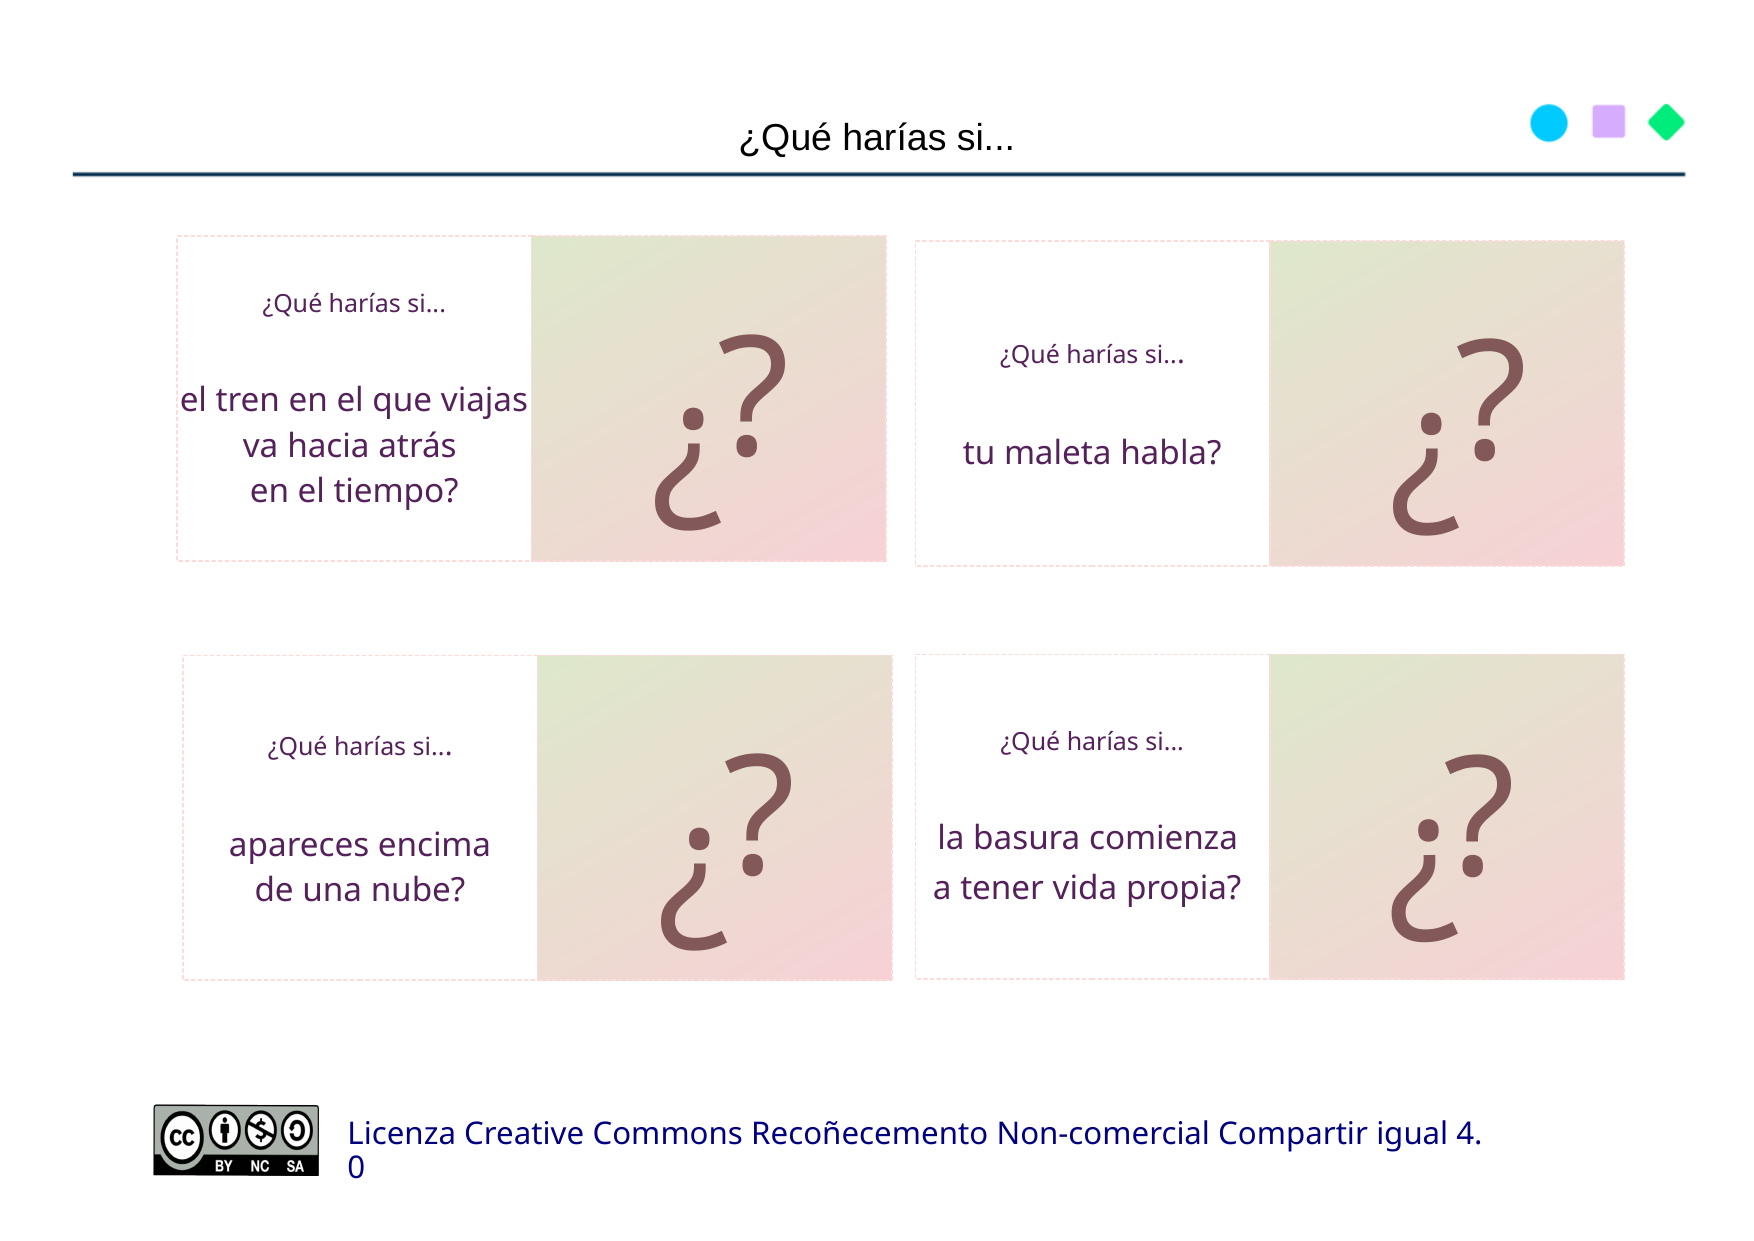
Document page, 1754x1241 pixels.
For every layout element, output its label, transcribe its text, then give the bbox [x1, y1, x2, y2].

text_box ? [1333, 641, 1471, 1009]
text_box Licenza Creative Commons Recoñecemento Non-comercial Compartir igual 4.0 [332, 1084, 1501, 1182]
text_box ¿Qué harías si... el tren en el que viajas va hacia atrás en el tiempo? [177, 236, 531, 562]
text_box ? [1429, 654, 1625, 1041]
text_box ? [708, 653, 904, 1040]
text_box ? [537, 650, 745, 1016]
text_box ? [1440, 238, 1636, 625]
text_box ? [702, 233, 898, 621]
text_box ¿Qué harías si... la basura comienza a tener vida propia? [915, 654, 1270, 980]
text_box ¿Qué harías si... tu maleta habla? [915, 241, 1269, 566]
text_box [1270, 654, 1338, 980]
picture [59, 76, 1695, 199]
picture [153, 1104, 319, 1176]
text_box ? [1269, 236, 1477, 602]
text_box ¿Qué harías si... apareces encima de una nube? [183, 655, 537, 981]
text_box ? [531, 231, 739, 597]
